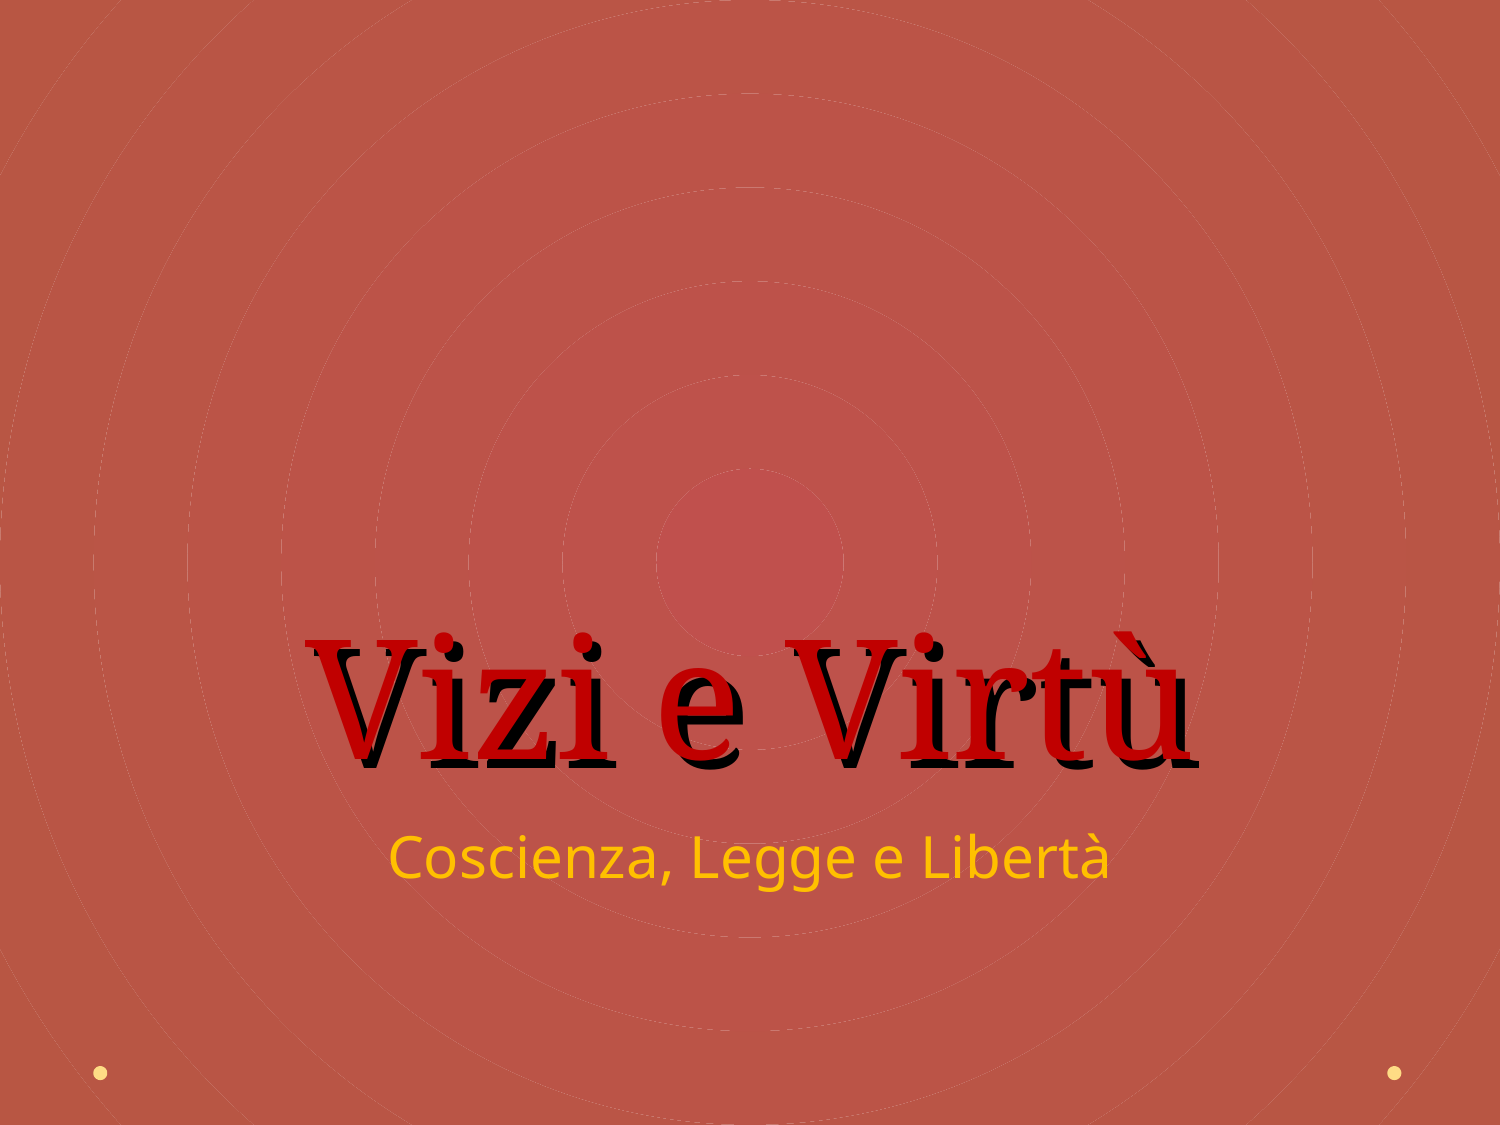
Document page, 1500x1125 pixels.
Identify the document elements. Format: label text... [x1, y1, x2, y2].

subtitle Coscienza, Legge e Libertà [225, 812, 1276, 1013]
title Vizi e Virtù [112, 99, 1388, 800]
